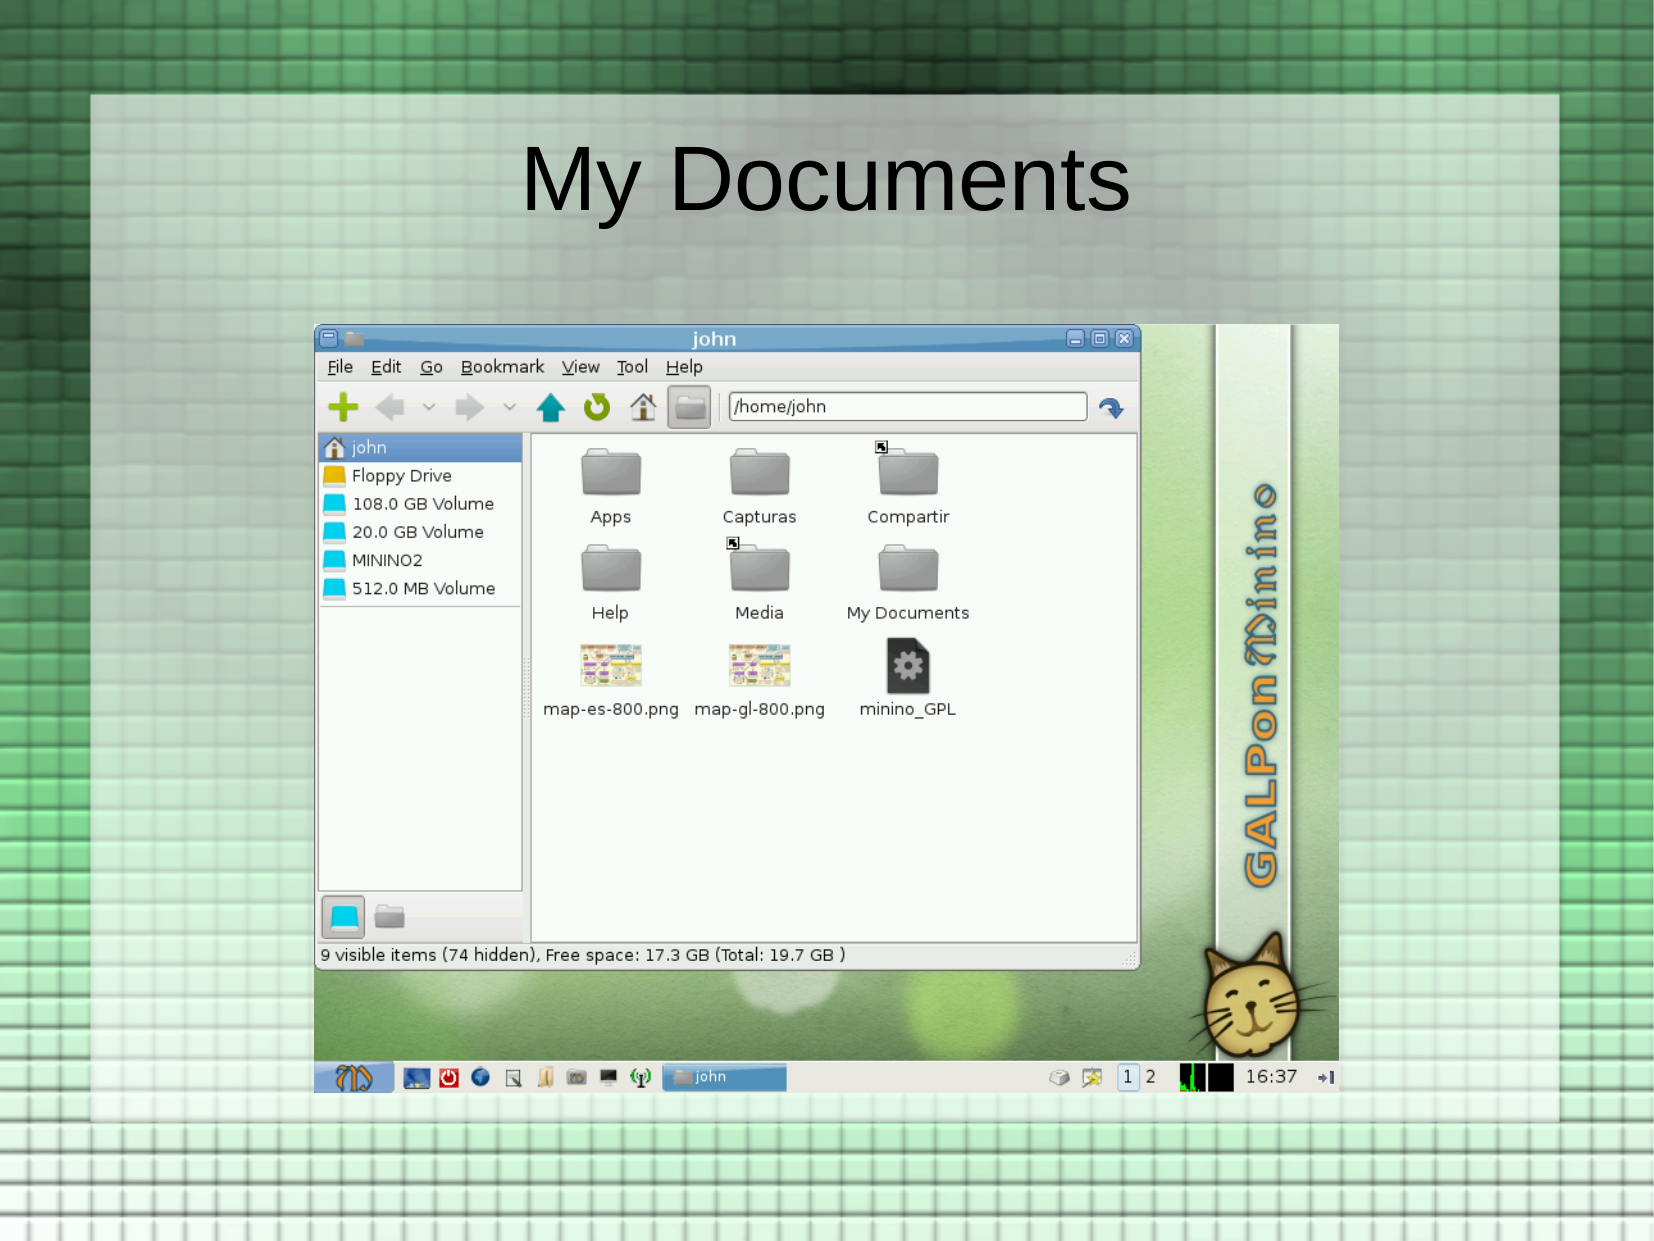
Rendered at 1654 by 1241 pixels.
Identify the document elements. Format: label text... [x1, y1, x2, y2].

title My Documents [88, 90, 1565, 266]
picture [0, 0, 1654, 1241]
